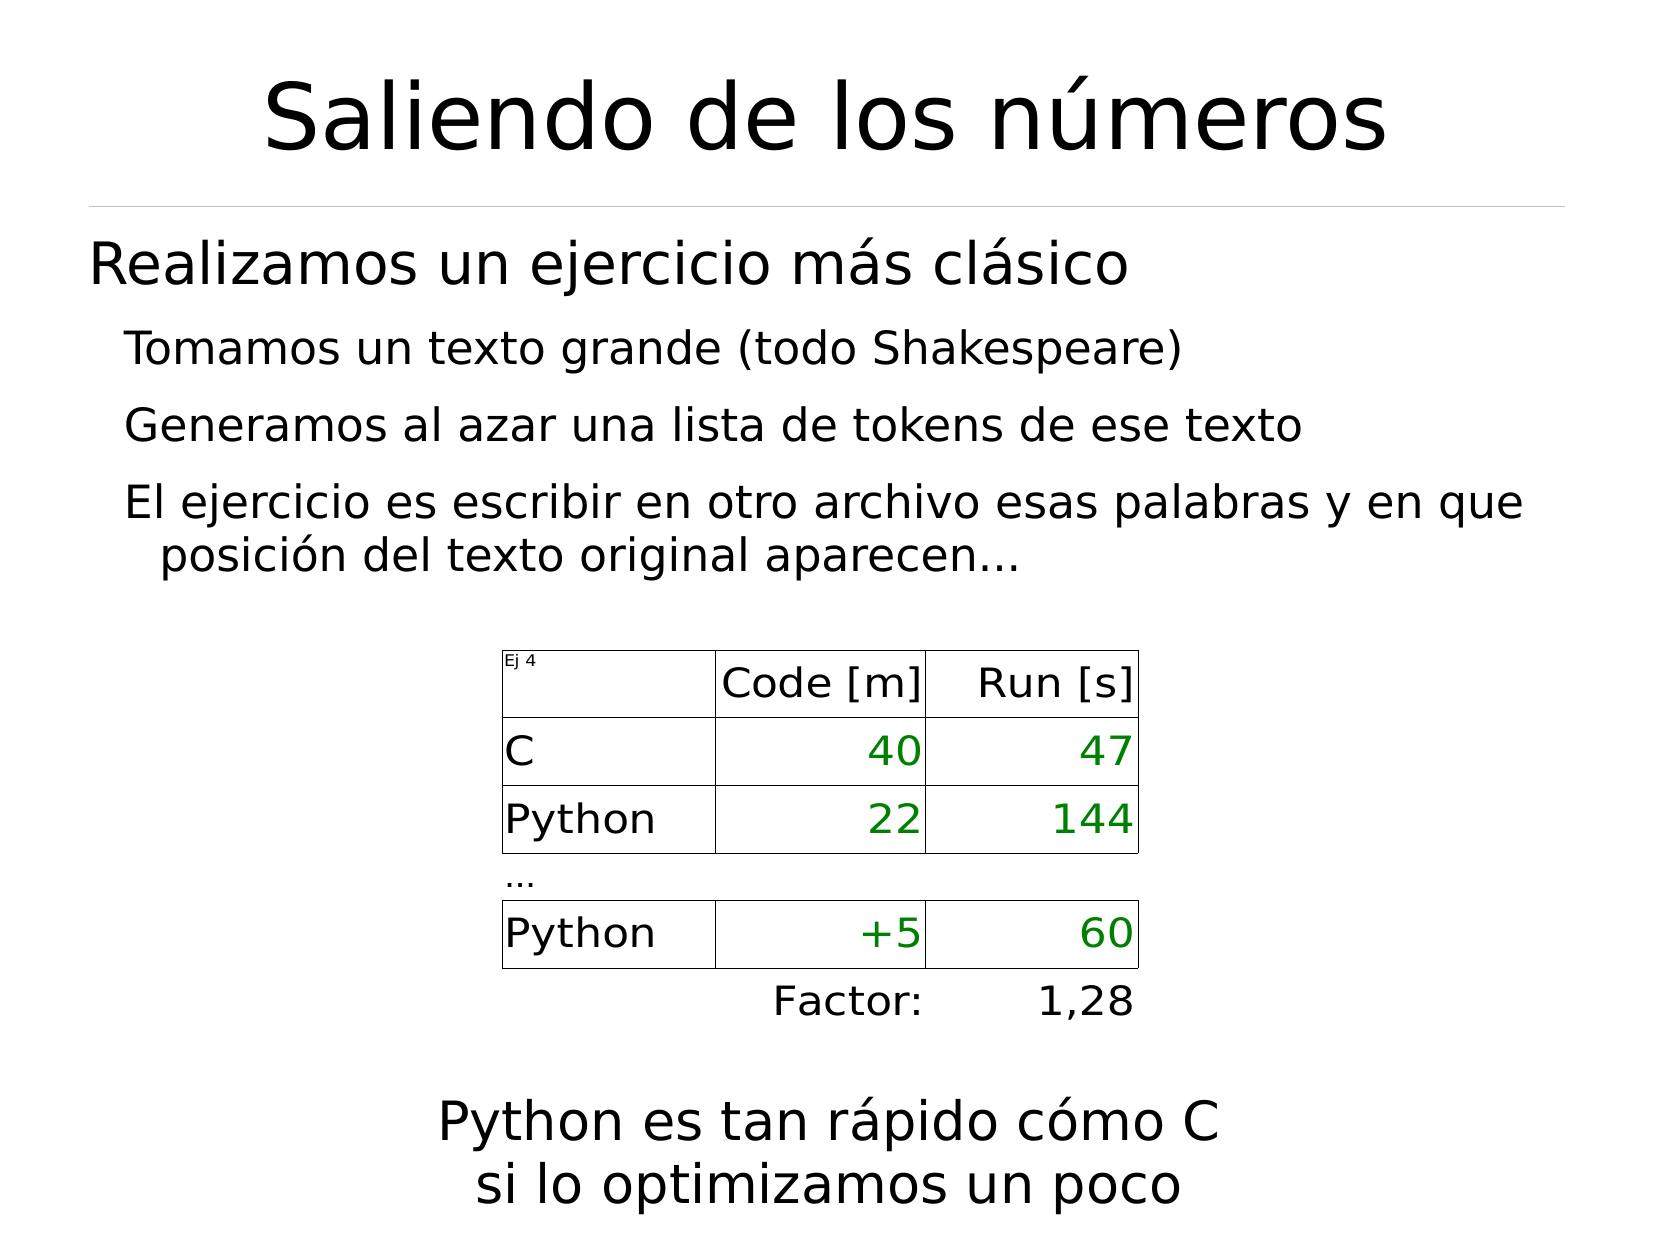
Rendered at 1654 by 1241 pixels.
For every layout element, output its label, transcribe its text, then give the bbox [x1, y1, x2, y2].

title Saliendo de los números [88, 29, 1565, 206]
subtitle Realizamos un ejercicio más clásico Tomamos un texto grande (todo Shakespeare) Generamos al azar una lista de tokens de ese texto El ejercicio es escribir en otro archivo esas palabras y en que posición del texto original aparecen... Python es tan rápido cómo C si lo optimizamos un poco [88, 206, 1571, 1241]
chart [501, 649, 1179, 1038]
